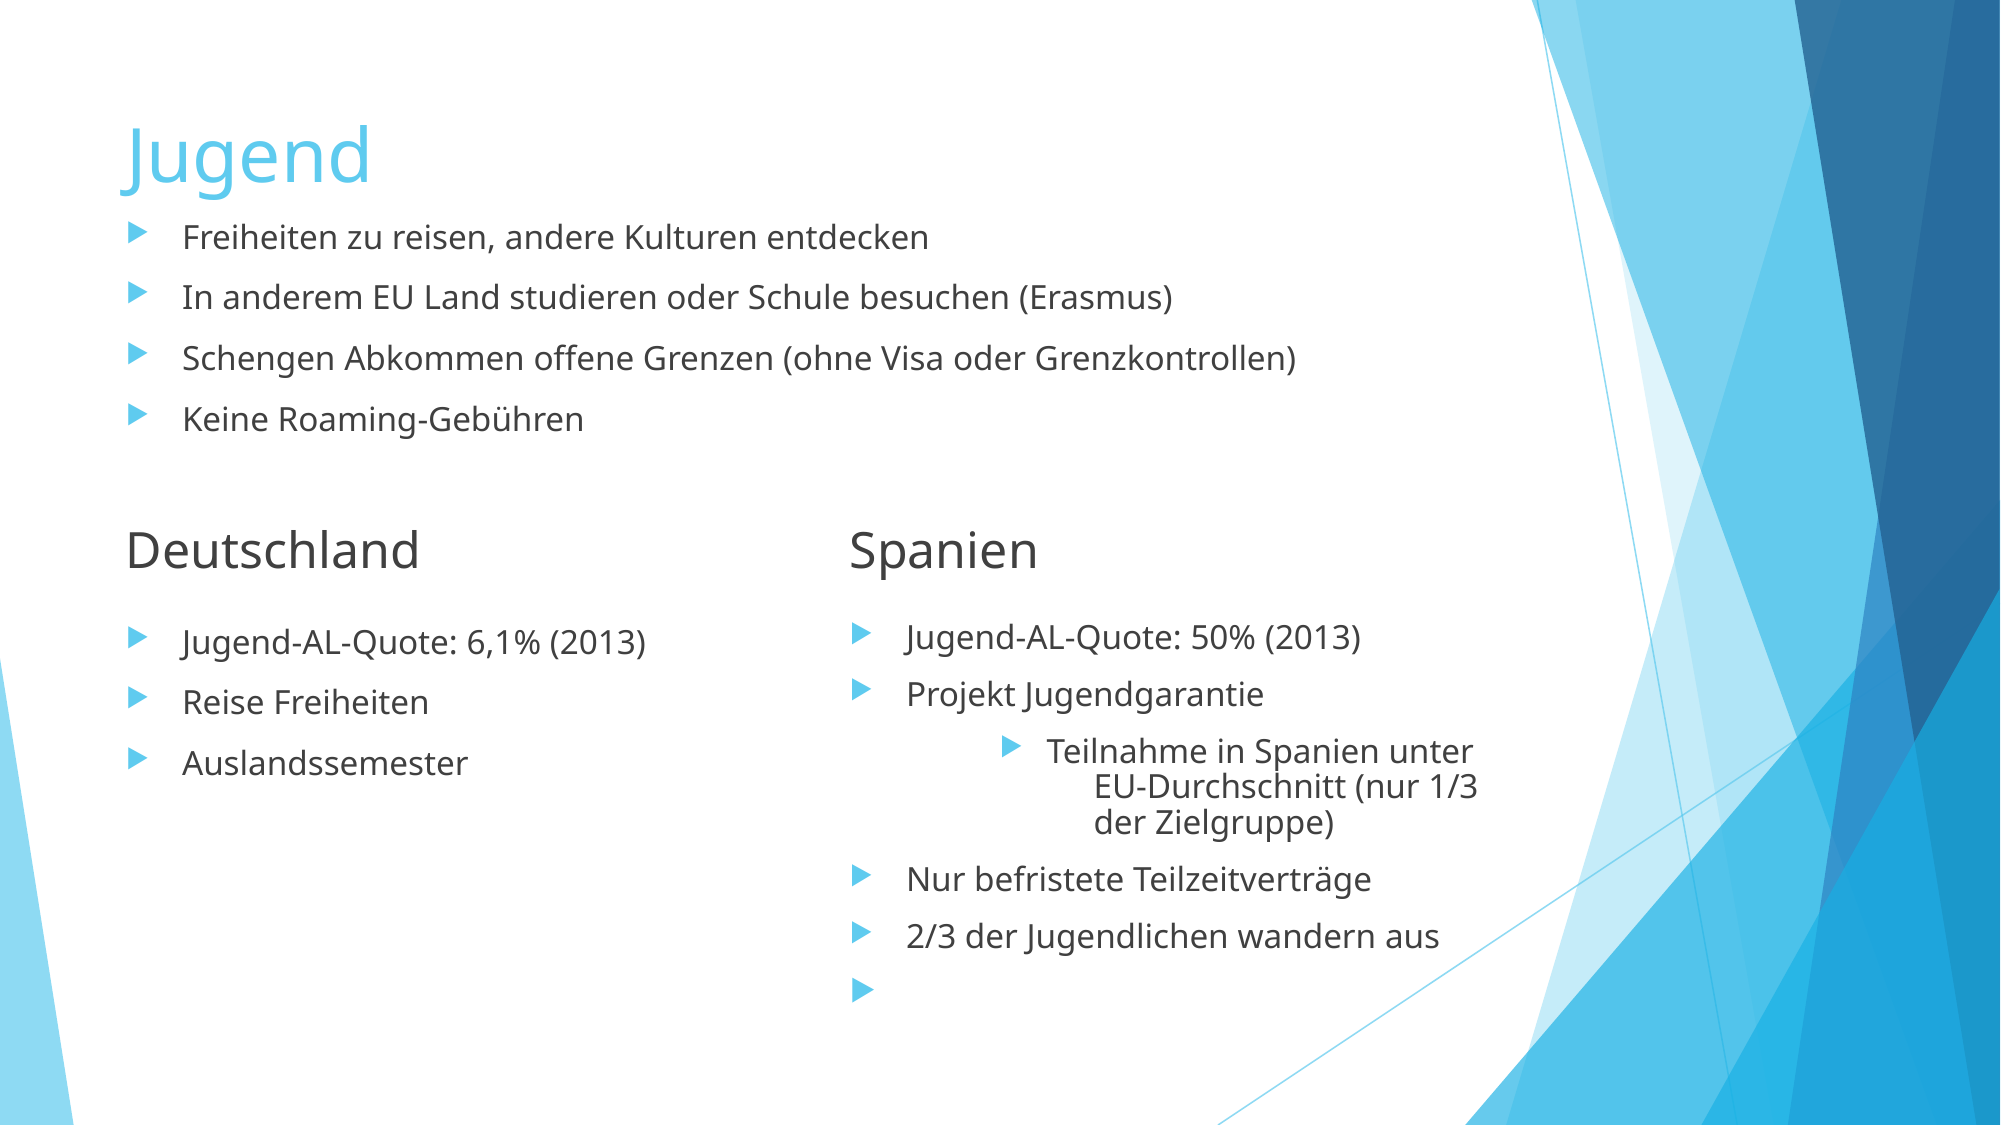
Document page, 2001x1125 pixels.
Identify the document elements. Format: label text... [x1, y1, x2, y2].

text_box Freiheiten zu reisen, andere Kulturen entdecken In anderem EU Land studieren oder Schule besuchen (Erasmus) Schengen Abkommen offene Grenzen (ohne Visa oder Grenzkontrollen) Keine Roaming-Gebühren [110, 208, 1522, 412]
list Spanien [834, 491, 1522, 586]
list Jugend-AL-Quote: 50% (2013) Projekt Jugendgarantie Teilnahme in Spanien unter EU-Durchschnitt (nur 1/3 der Zielgruppe) Nur befristete Teilzeitverträge 2/3 der Jugendlichen wandern aus [834, 613, 1522, 992]
list Jugend-AL-Quote: 6,1% (2013) Reise Freiheiten Auslandssemester [110, 613, 798, 992]
title Jugend [111, 99, 1522, 208]
list Deutschland [110, 491, 798, 586]
